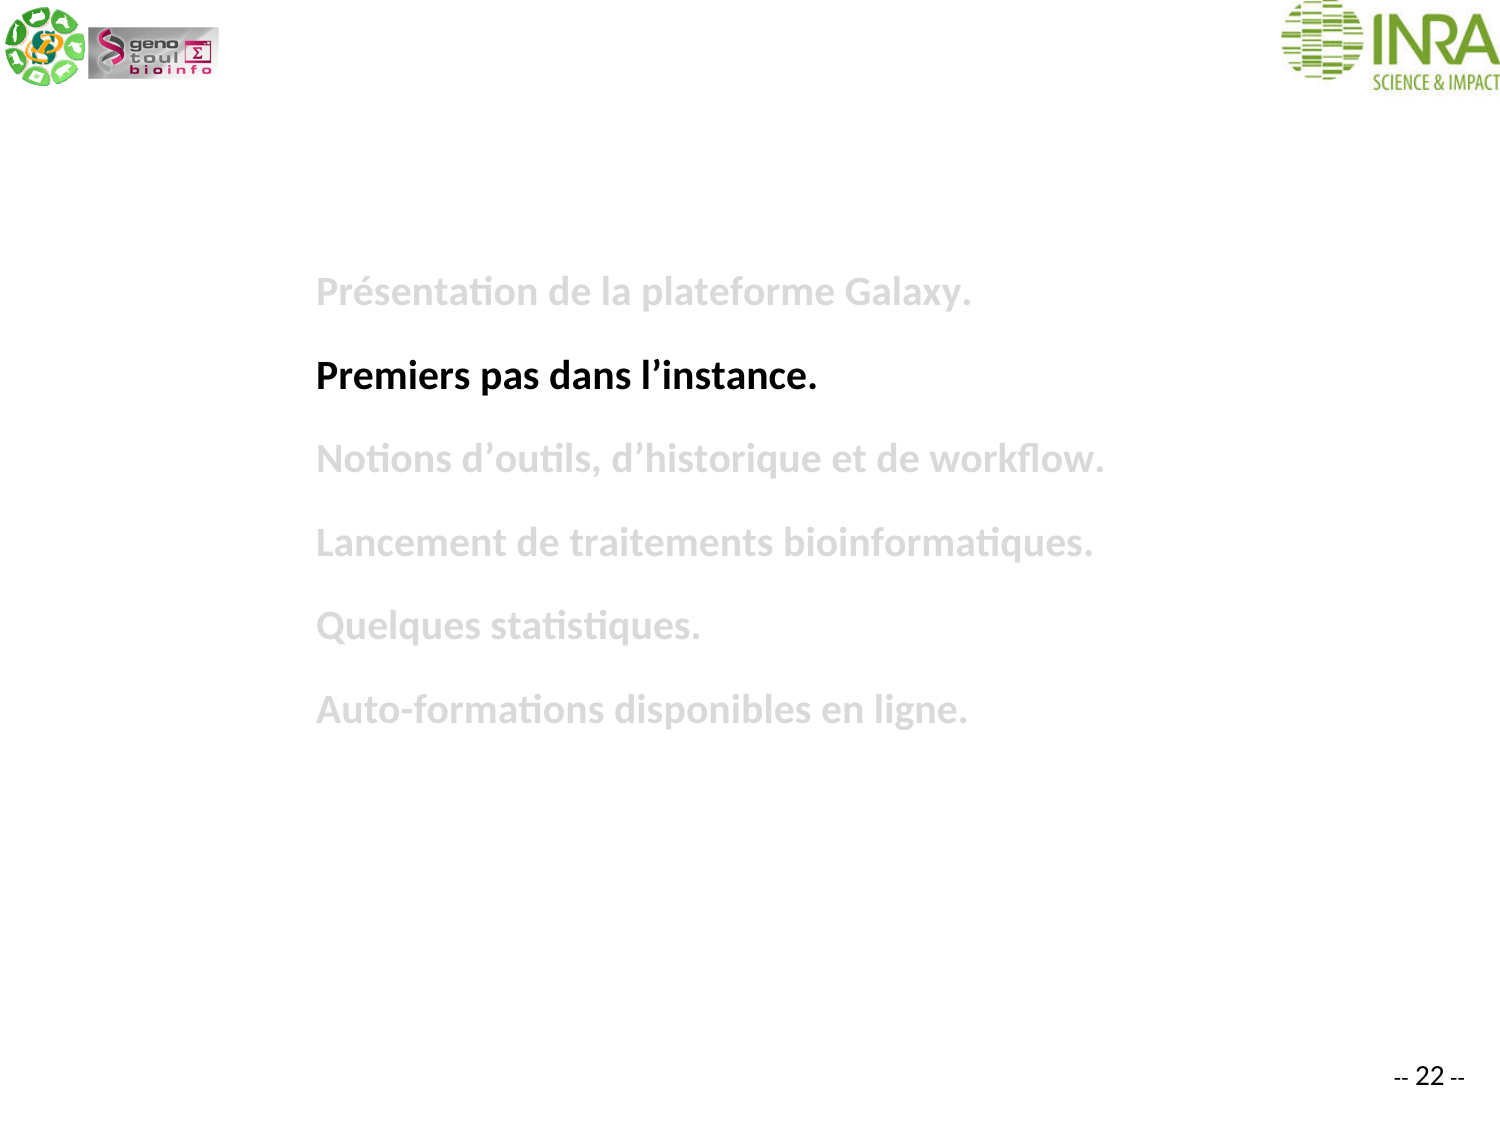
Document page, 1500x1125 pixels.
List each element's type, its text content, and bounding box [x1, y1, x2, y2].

picture [88, 27, 219, 79]
picture [5, 7, 85, 86]
text_box Présentation de la plateforme Galaxy. Premiers pas dans l’instance. Notions d’outils, d’historique et de workflow. Lancement de traitements bioinformatiques. Quelques statistiques. Auto-formations disponibles en ligne. [301, 267, 1400, 1005]
picture [1281, 0, 1500, 110]
